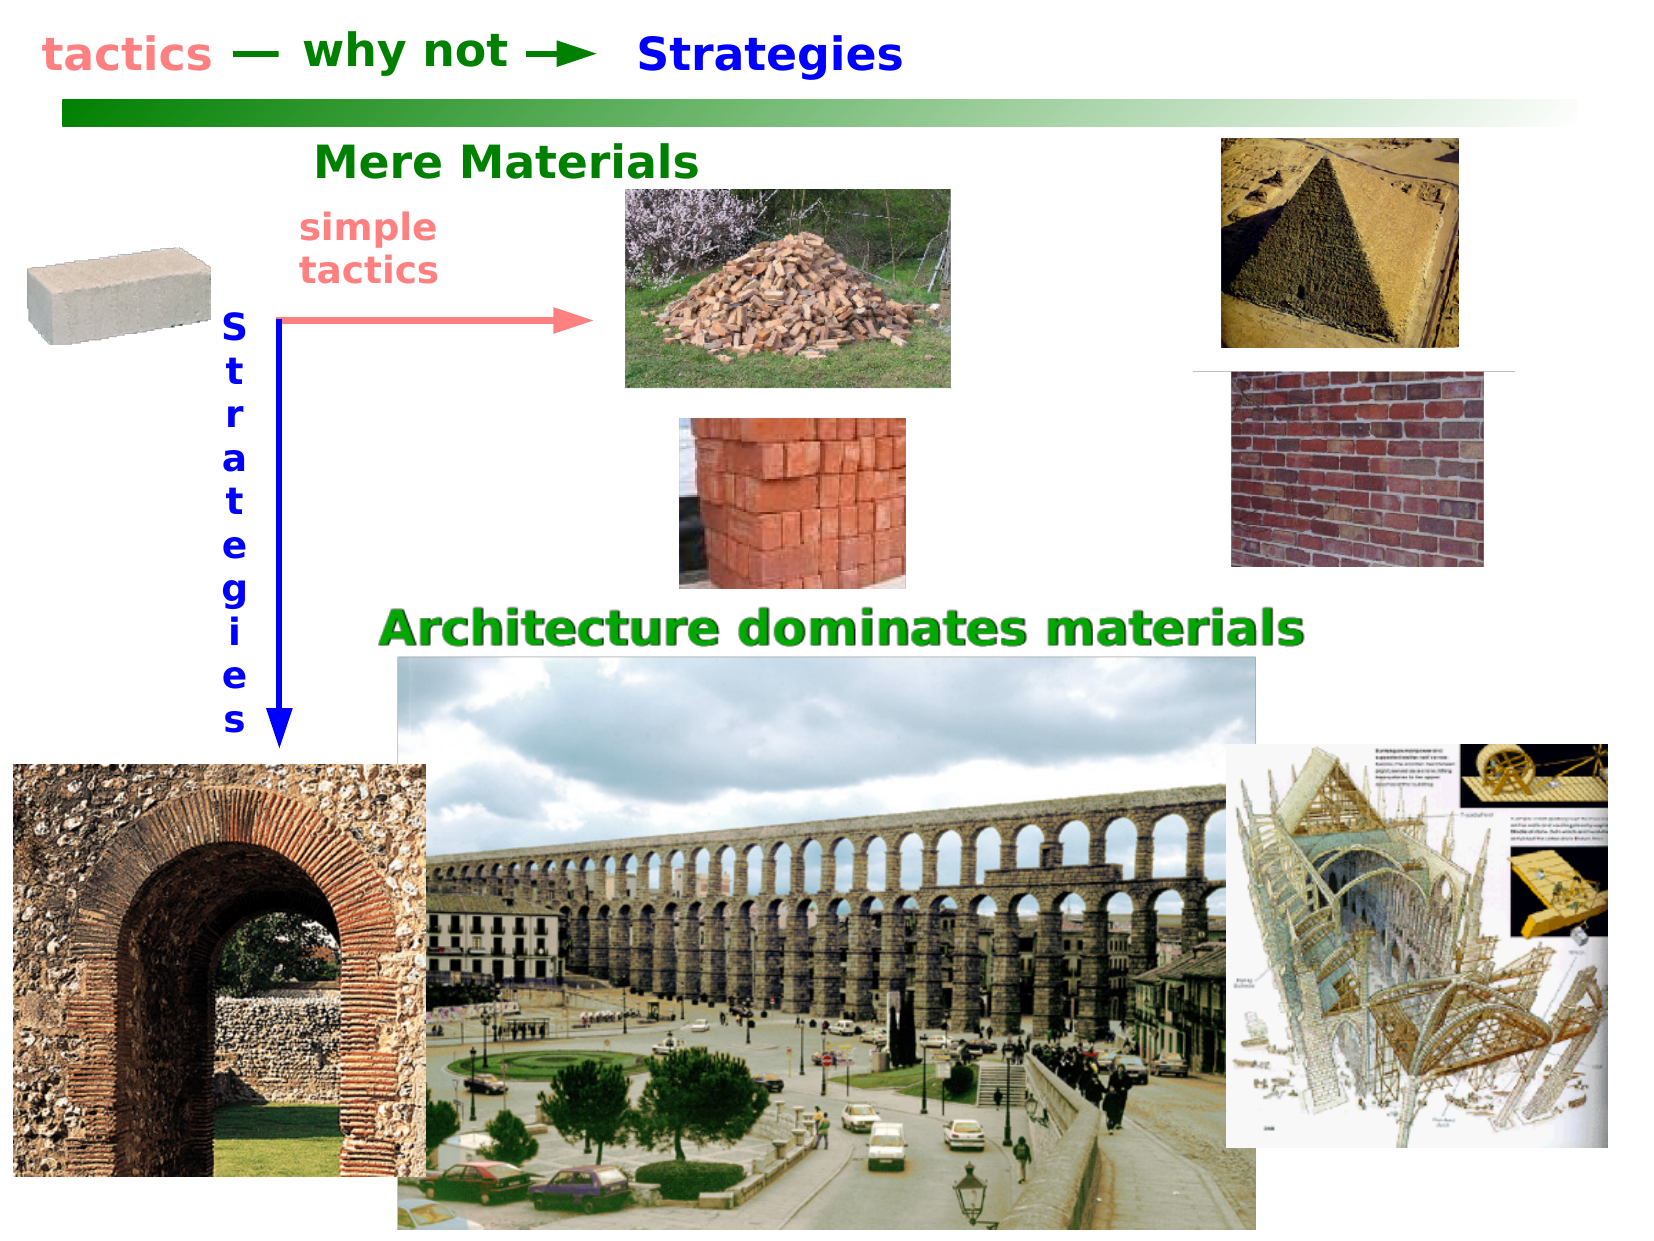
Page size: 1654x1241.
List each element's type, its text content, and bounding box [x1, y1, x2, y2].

text_box S t r a t e g i e s [206, 298, 281, 774]
picture [1193, 356, 1515, 567]
picture [678, 417, 907, 589]
text_box Mere Materials [298, 128, 753, 226]
text_box simple tactics [283, 198, 498, 369]
picture [624, 189, 952, 404]
picture [1220, 137, 1459, 348]
text_box Strategies [621, 20, 957, 94]
picture [13, 597, 1608, 1230]
picture [26, 247, 211, 345]
text_box tactics [26, 20, 259, 88]
text_box why not [278, 16, 526, 89]
text_box [62, 99, 1578, 127]
